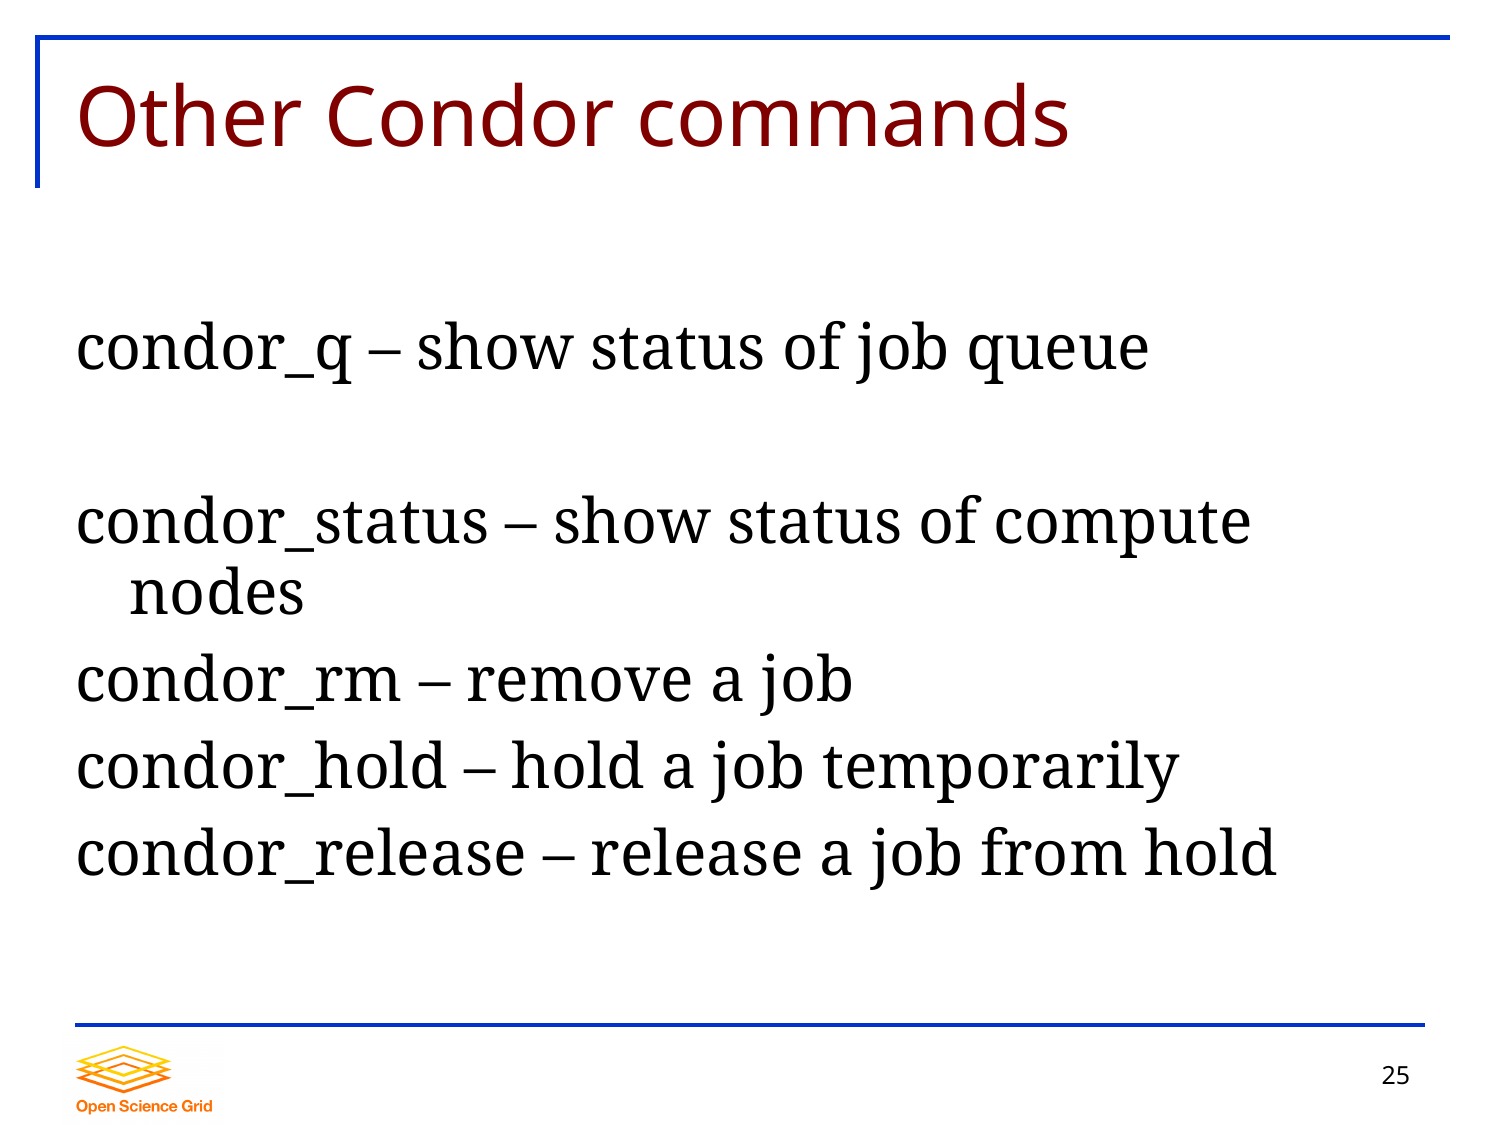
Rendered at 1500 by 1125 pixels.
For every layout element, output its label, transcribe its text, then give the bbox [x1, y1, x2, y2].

title Other Condor commands [74, 45, 1362, 188]
list condor_q – show status of job queue condor_status – show status of compute nodes condor_rm – remove a job condor_hold – hold a job temporarily condor_release – release a job from hold [74, 312, 1425, 1006]
picture [62, 1032, 226, 1125]
